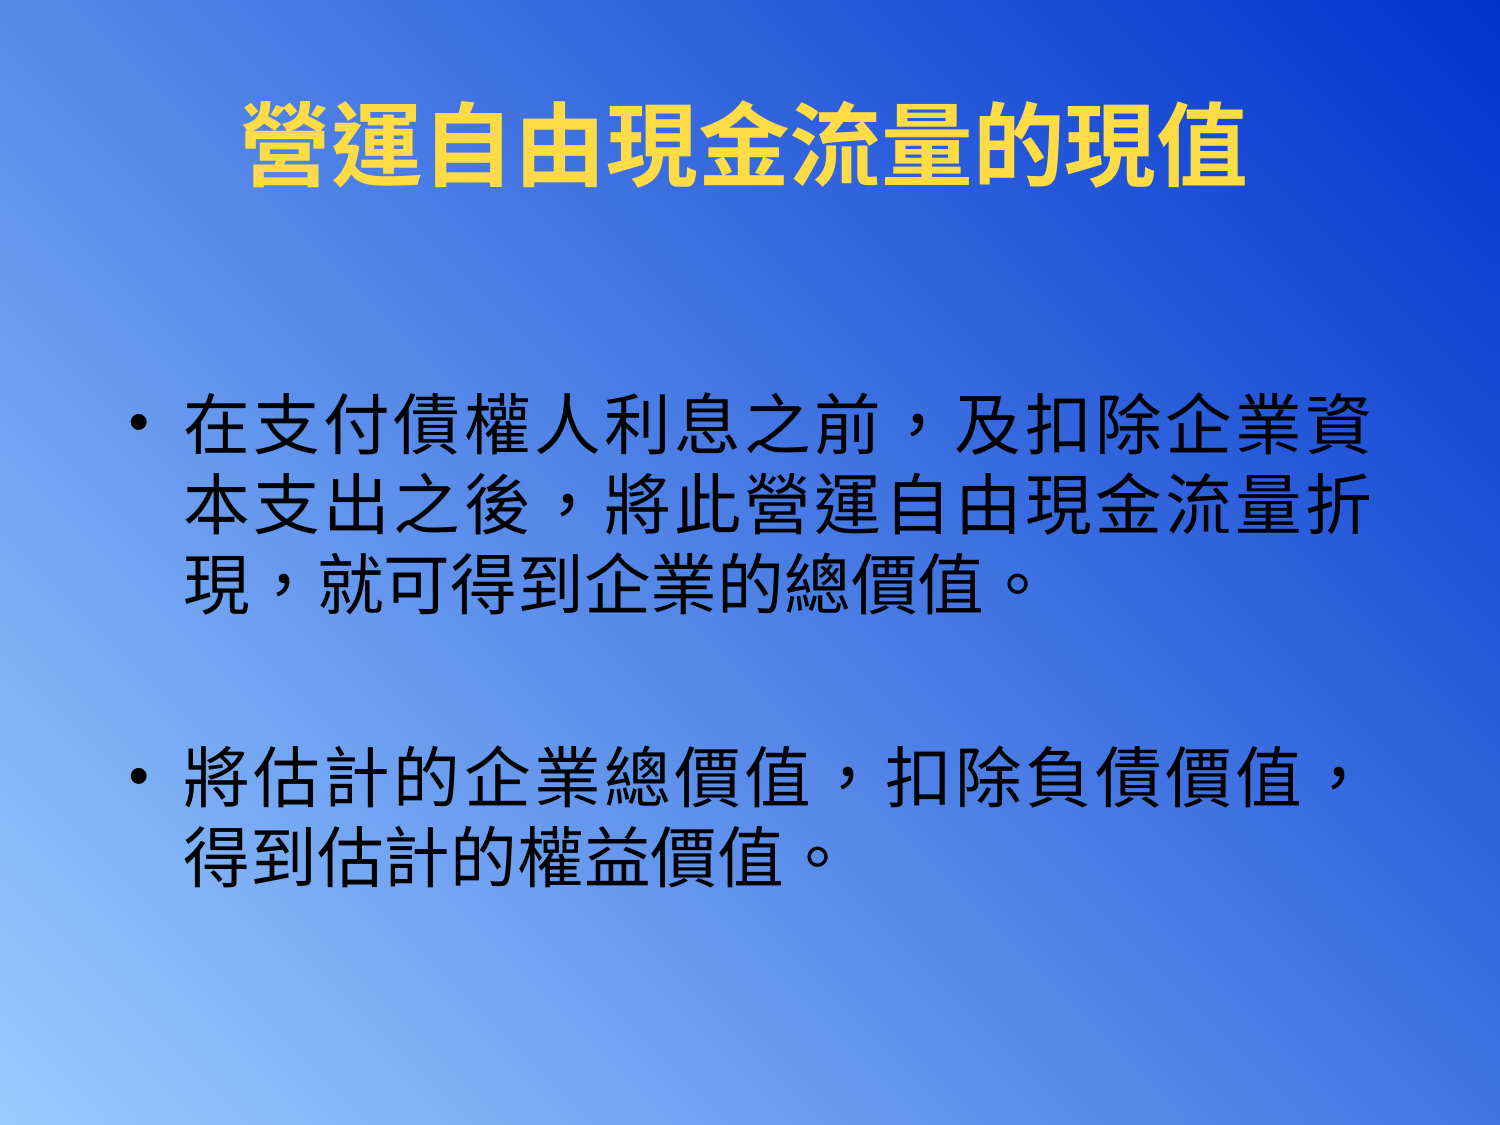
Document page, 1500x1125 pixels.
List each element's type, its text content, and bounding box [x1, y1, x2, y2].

list 在支付債權人利息之前，及扣除企業資本支出之後，將此營運自由現金流量折現，就可得到企業的總價值。 將估計的企業總價值，扣除負債價值，得到估計的權益價值。 [112, 375, 1388, 941]
title 營運自由現金流量的現值 [53, 54, 1436, 232]
